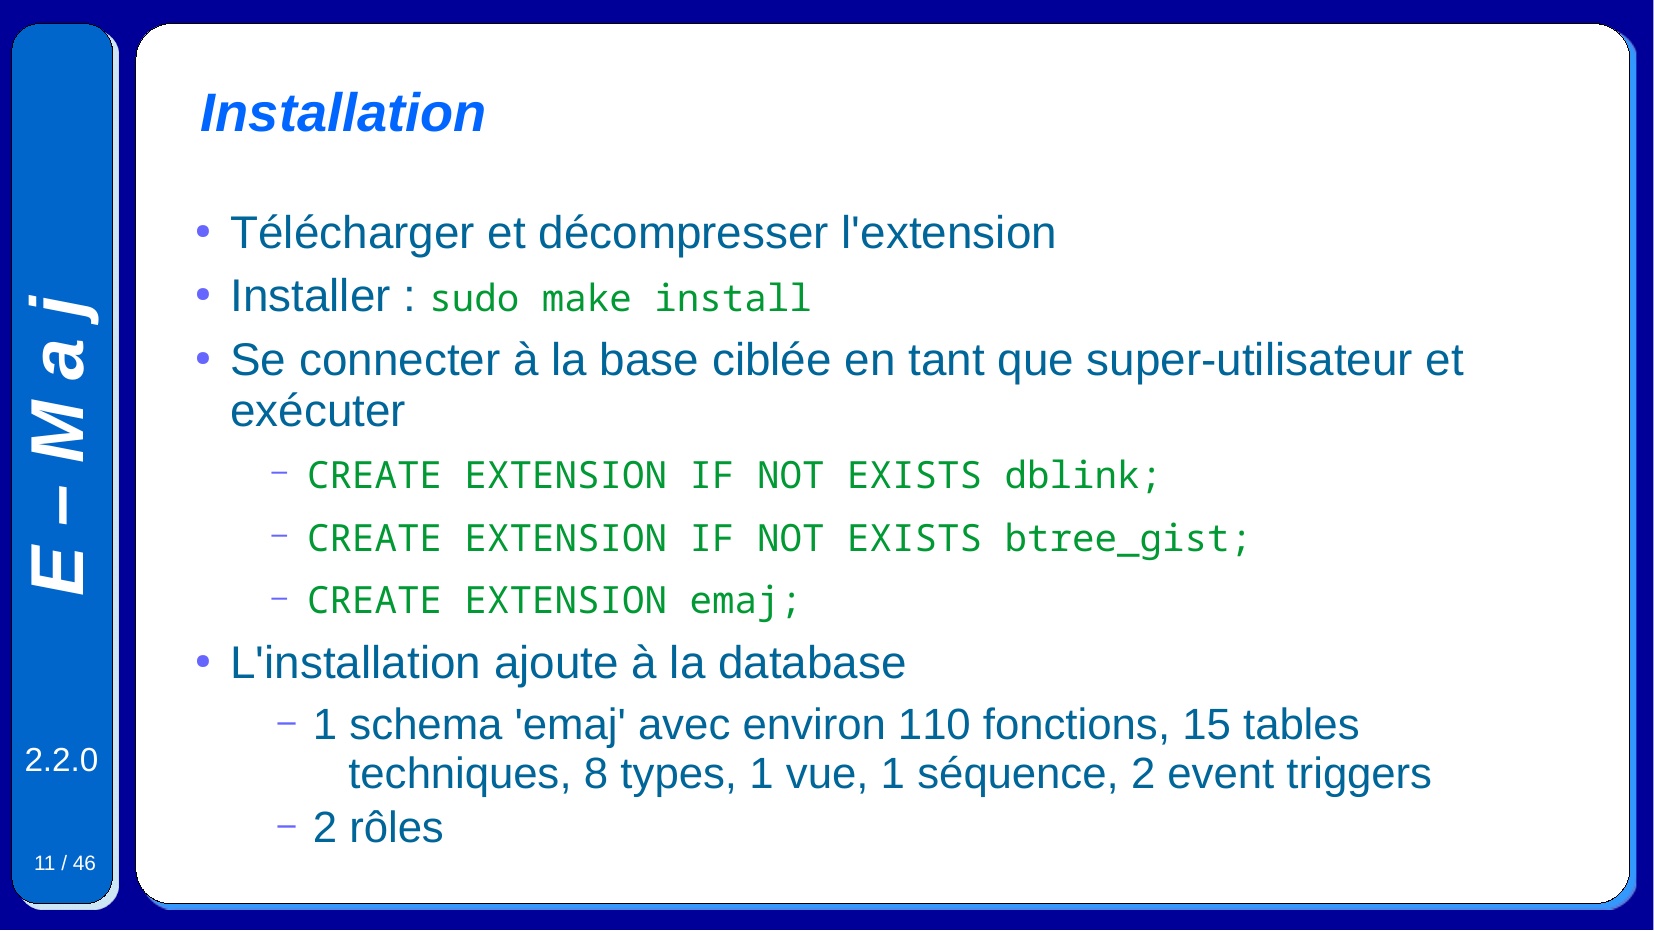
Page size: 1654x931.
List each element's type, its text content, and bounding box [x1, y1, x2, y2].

list Télécharger et décompresser l'extension Installer : sudo make install Se connecter à la base ciblée en tant que super-utilisateur et exécuter CREATE EXTENSION IF NOT EXISTS dblink; CREATE EXTENSION IF NOT EXISTS btree_gist; CREATE EXTENSION emaj; L'installation ajoute à la database 1 schema 'emaj' avec environ 110 fonctions, 15 tables techniques, 8 types, 1 vue, 1 séquence, 2 event triggers 2 rôles [177, 206, 1587, 831]
title Installation [200, 34, 1575, 191]
